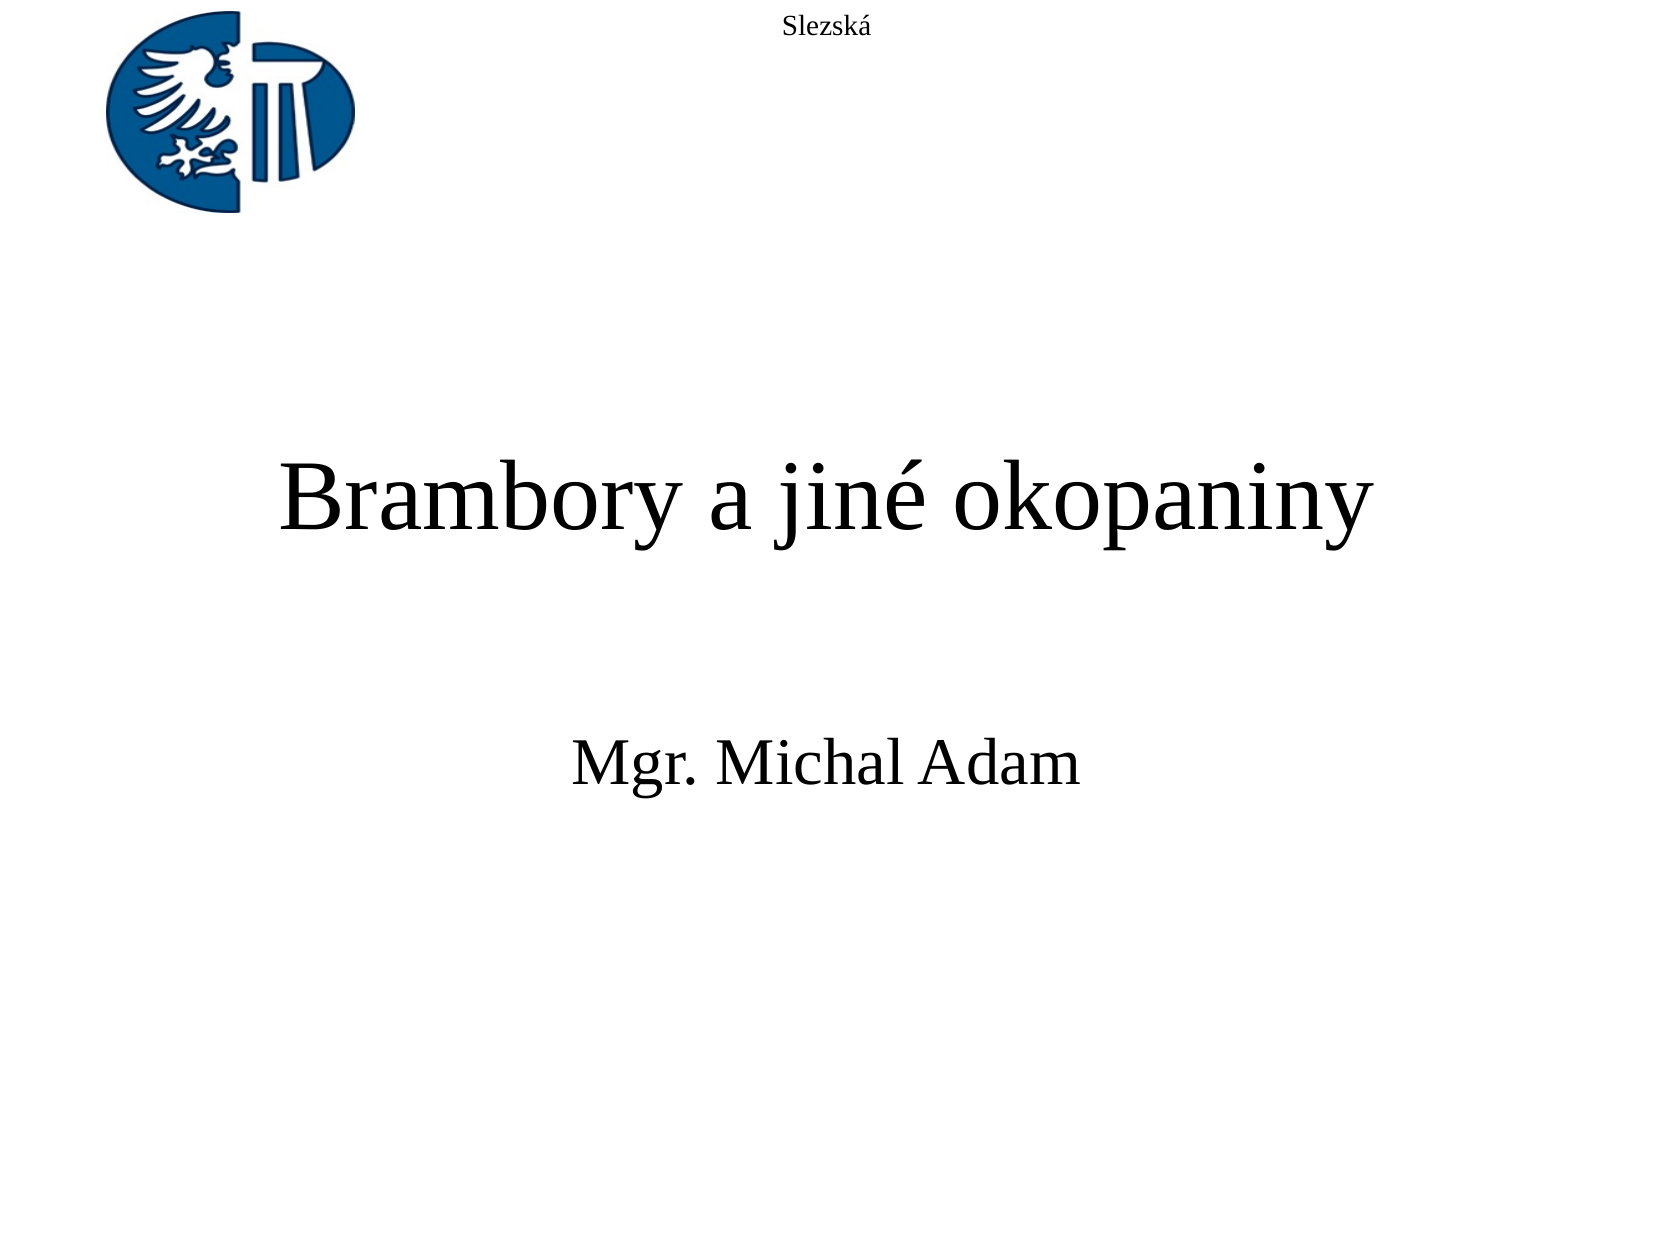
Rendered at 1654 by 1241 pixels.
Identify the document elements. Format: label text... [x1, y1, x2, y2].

title Brambory a jiné okopaniny [82, 330, 1571, 662]
subtitle Mgr. Michal Adam [82, 673, 1571, 851]
picture [106, 11, 355, 213]
